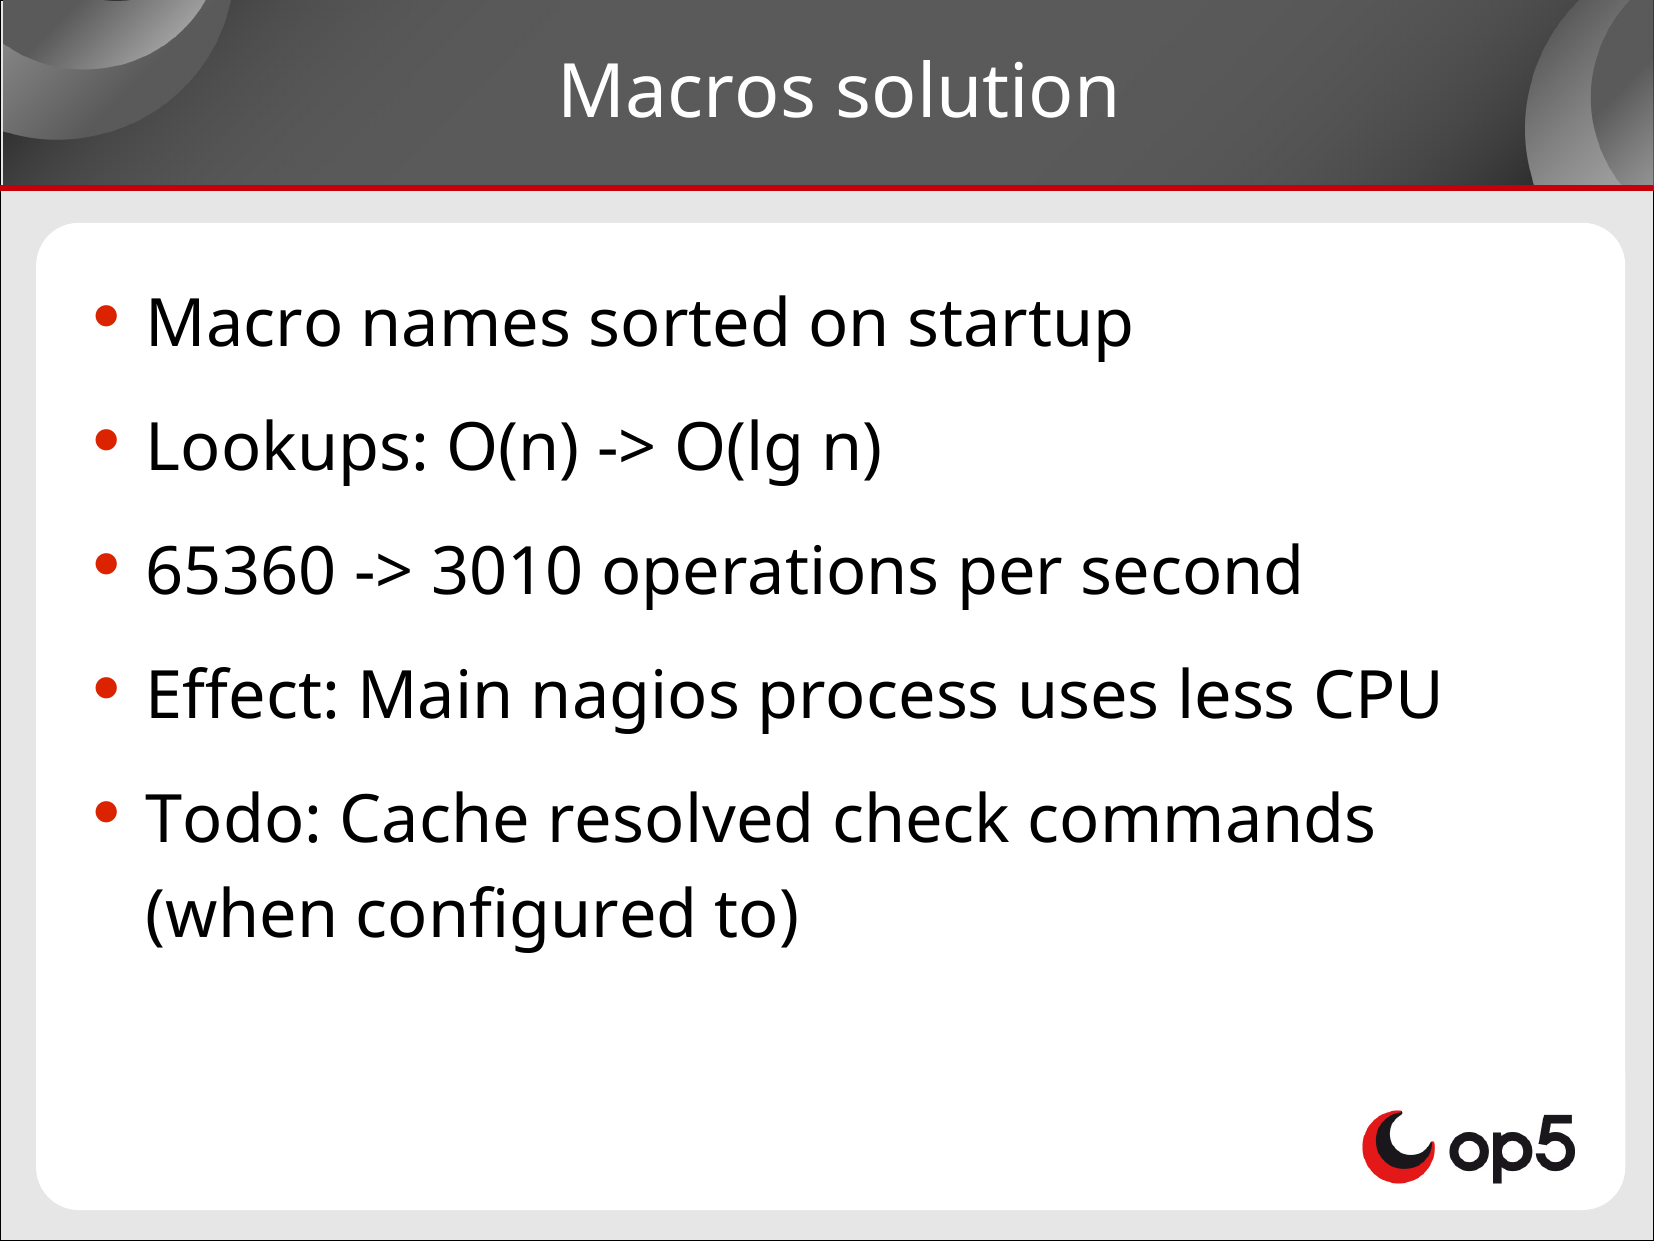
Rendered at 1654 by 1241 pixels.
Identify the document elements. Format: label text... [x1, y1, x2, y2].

list Macro names sorted on startup Lookups: O(n) -> O(lg n) 65360 -> 3010 operations per second Effect: Main nagios process uses less CPU Todo: Cache resolved check commands (when configured to) [75, 271, 1557, 1163]
title Macros solution [88, 0, 1571, 175]
picture [1350, 1103, 1587, 1191]
picture [3, 0, 1654, 185]
